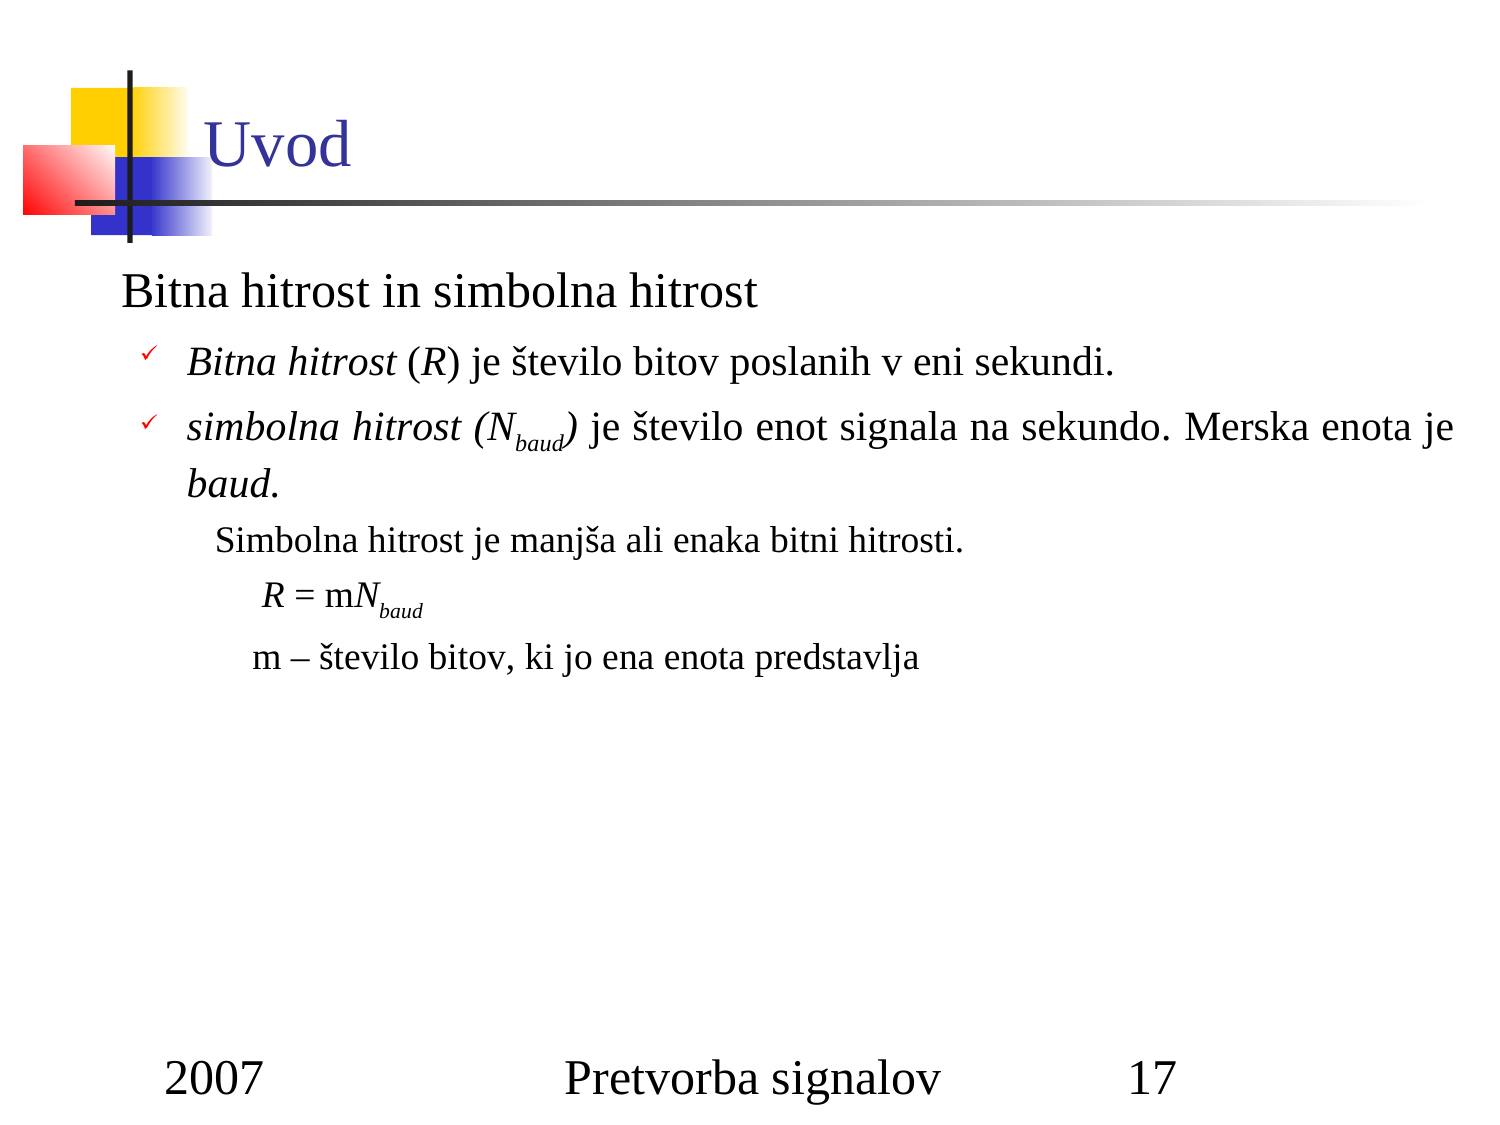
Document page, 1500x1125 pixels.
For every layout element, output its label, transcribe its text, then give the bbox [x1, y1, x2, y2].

list Bitna hitrost in simbolna hitrost Bitna hitrost (R) je število bitov poslanih v eni sekundi. simbolna hitrost (Nbaud) je število enot signala na sekundo. Merska enota je baud. Simbolna hitrost je manjša ali enaka bitni hitrosti. R = mNbaud m – število bitov, ki jo ena enota predstavlja [50, 249, 1469, 1007]
title Uvod [188, 92, 1468, 188]
